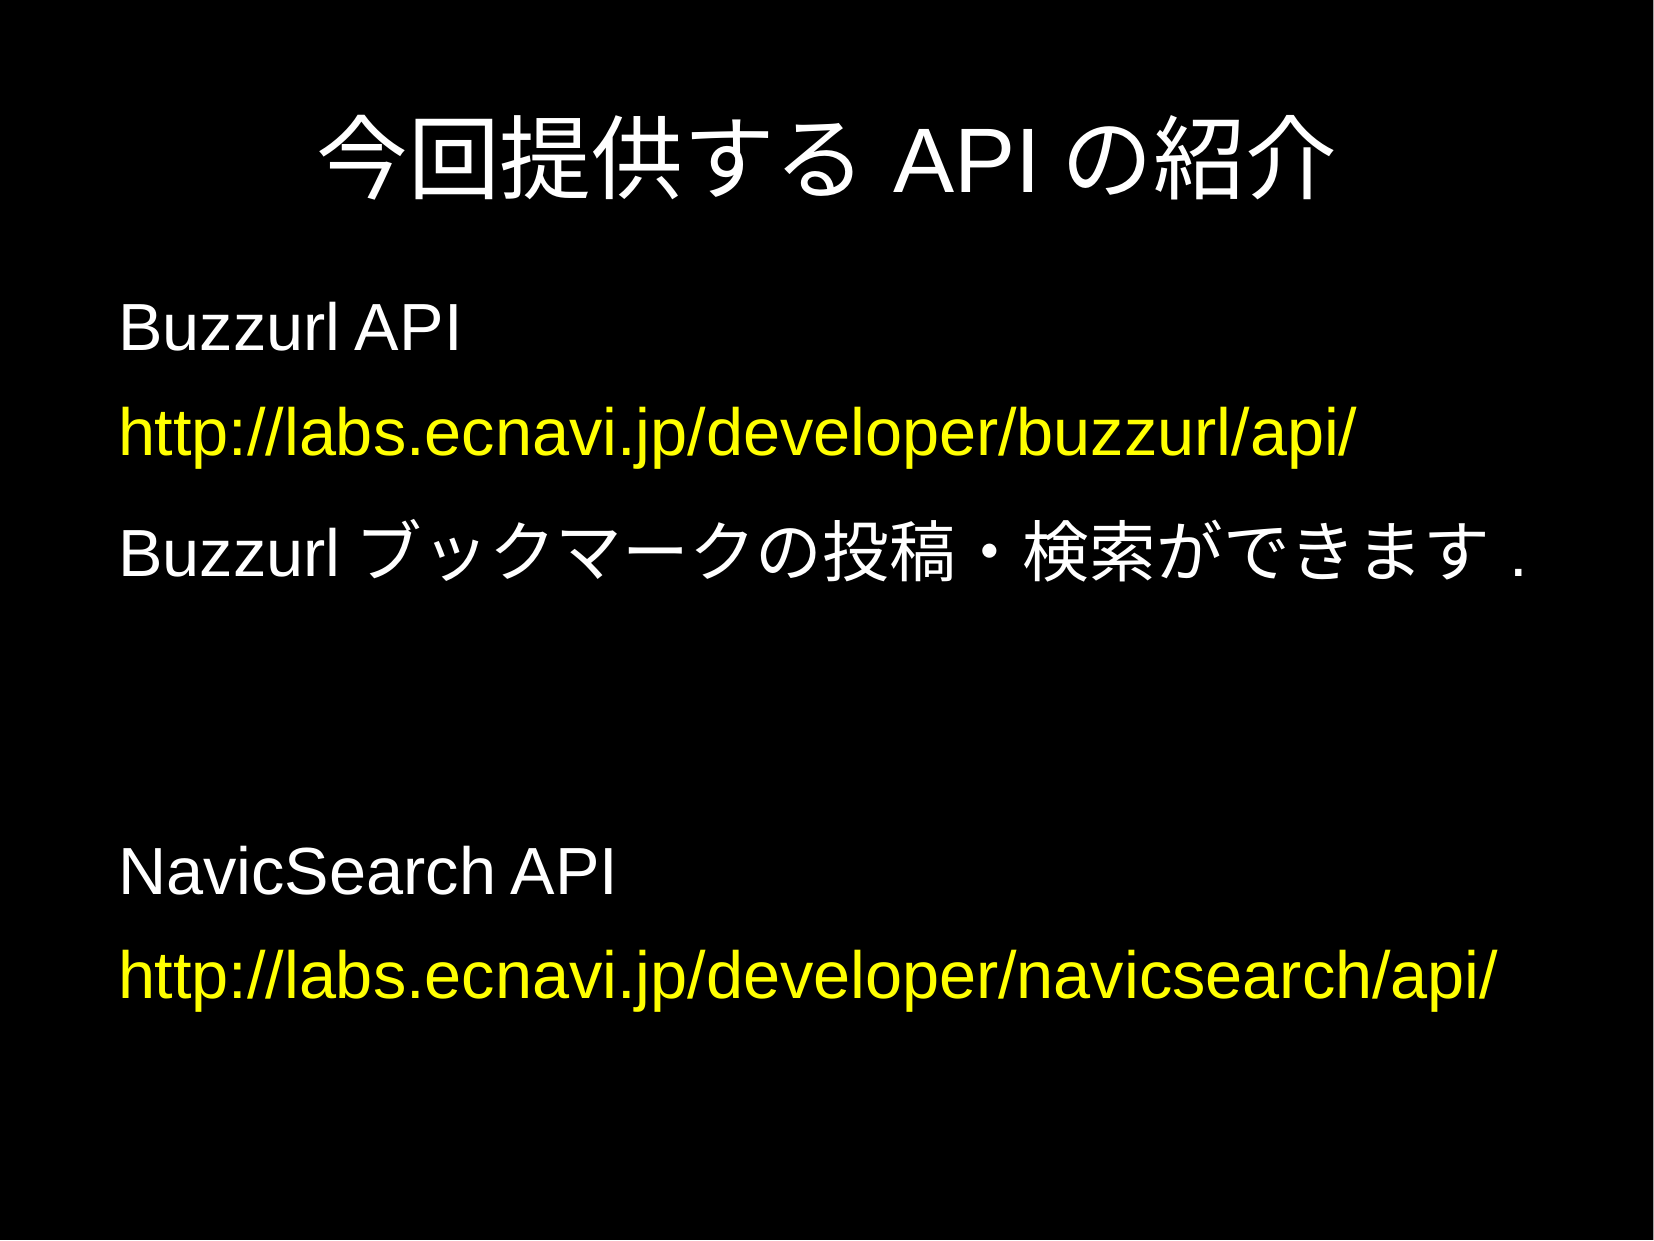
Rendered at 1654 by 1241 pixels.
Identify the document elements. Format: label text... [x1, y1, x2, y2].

title 今回提供するAPIの紹介 [82, 49, 1571, 257]
list Buzzurl API http://labs.ecnavi.jp/developer/buzzurl/api/ Buzzurlブックマークの投稿・検索ができます. NavicSearch API http://labs.ecnavi.jp/developer/navicsearch/api/ [82, 290, 1571, 1078]
